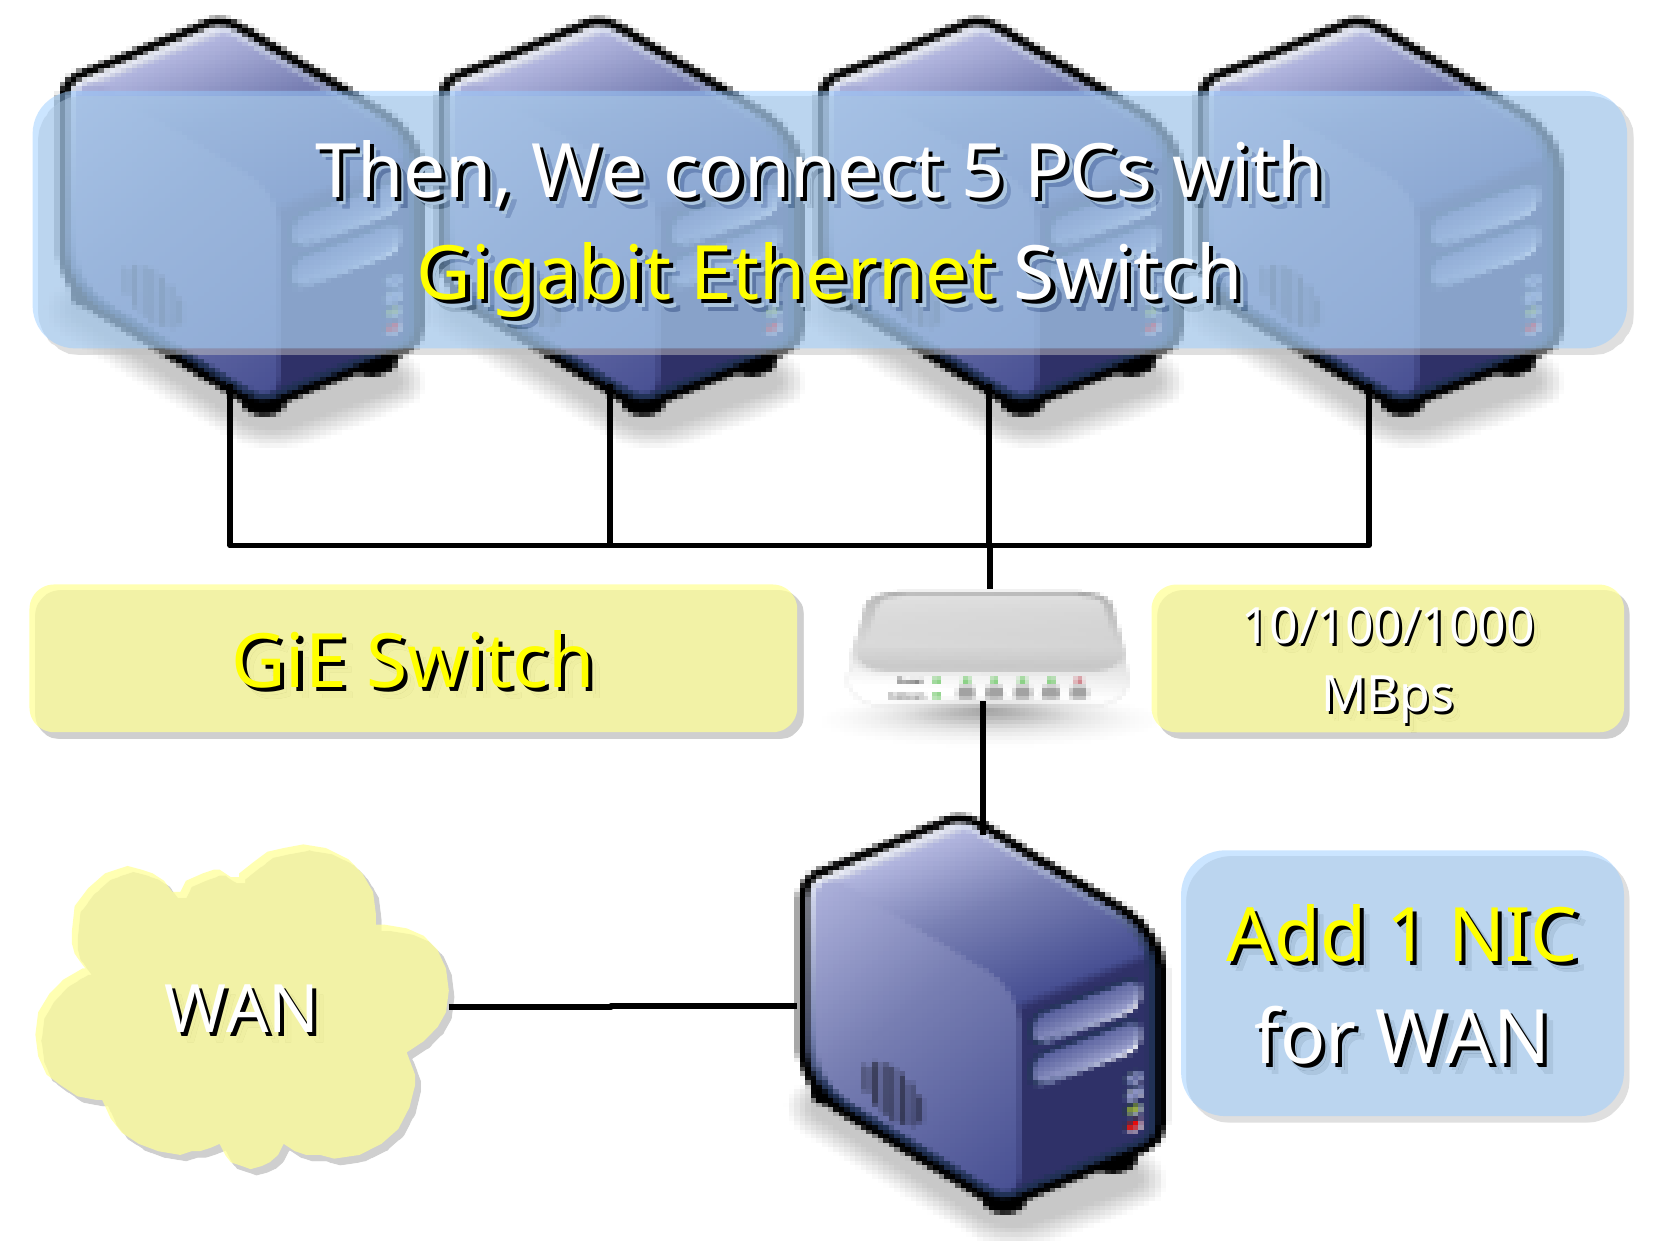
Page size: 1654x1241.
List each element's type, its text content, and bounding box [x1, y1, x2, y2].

text_box Add 1 NIC for WAN [1181, 850, 1625, 1117]
picture [767, 799, 1211, 1241]
text_box GiE Switch [29, 584, 798, 733]
text_box Then, We connect 5 PCs with Gigabit Ethernet Switch [32, 90, 1628, 349]
picture [814, 589, 1166, 748]
picture [27, 2, 1609, 502]
text_box WAN [35, 844, 449, 1170]
text_box 10/100/1000 MBps [1151, 584, 1625, 733]
